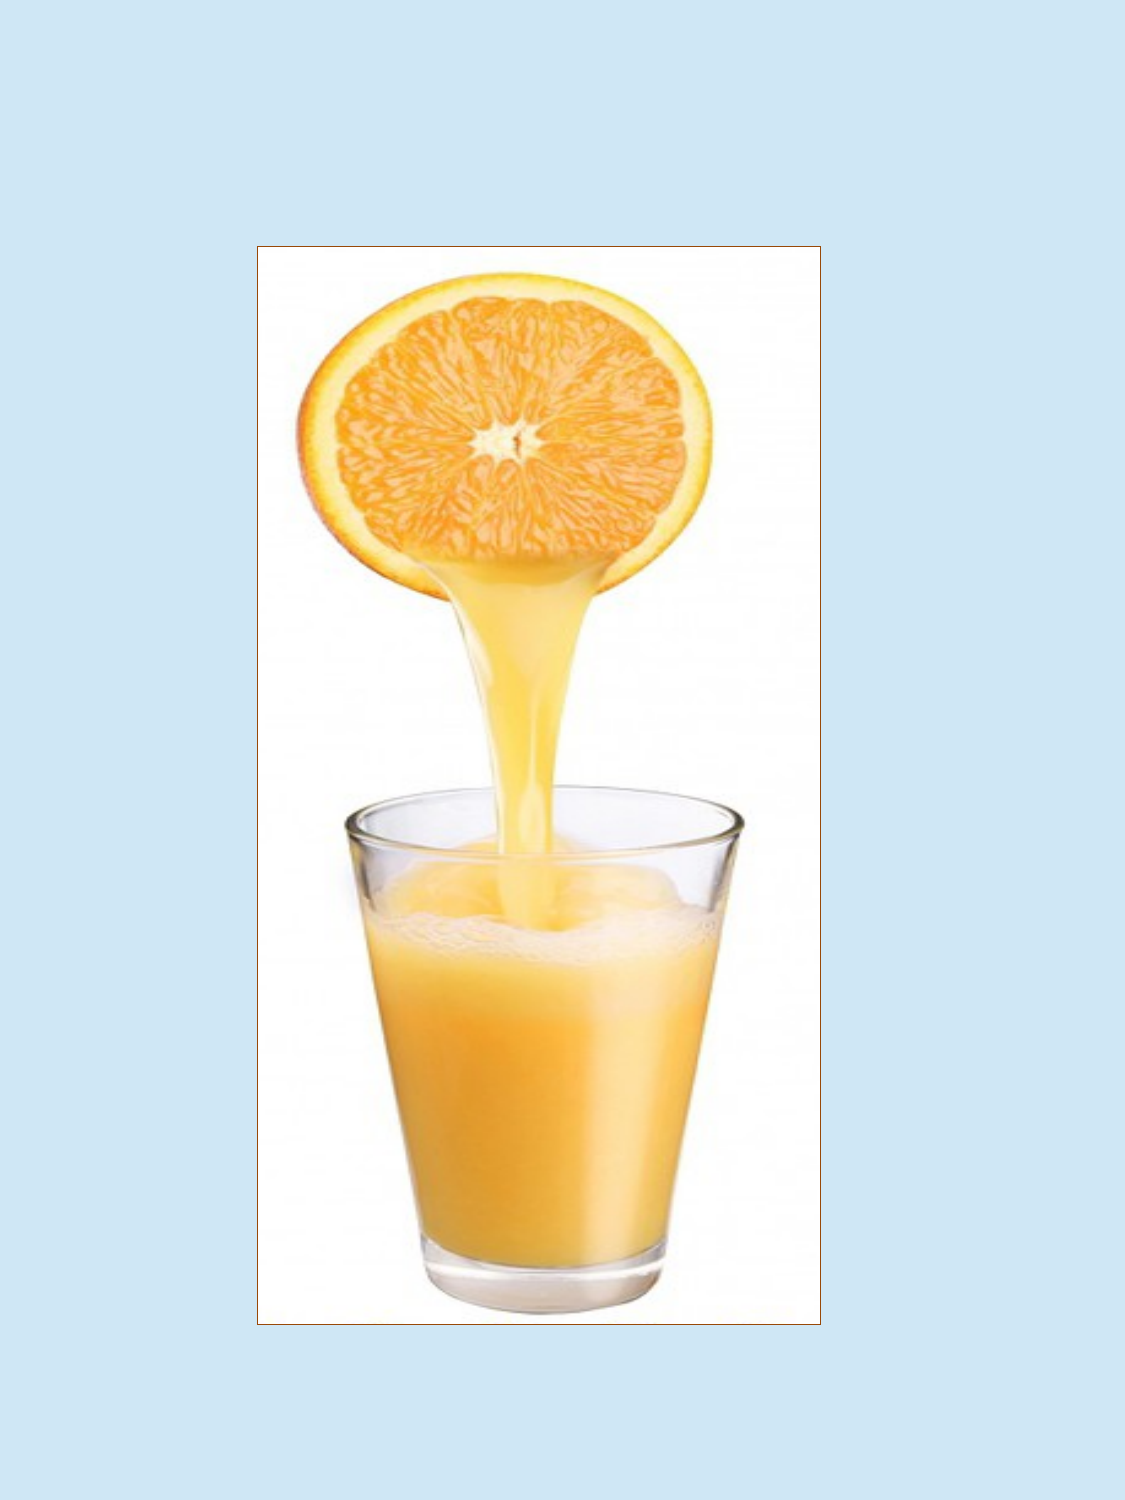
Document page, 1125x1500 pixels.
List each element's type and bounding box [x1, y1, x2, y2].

picture [257, 246, 821, 1325]
